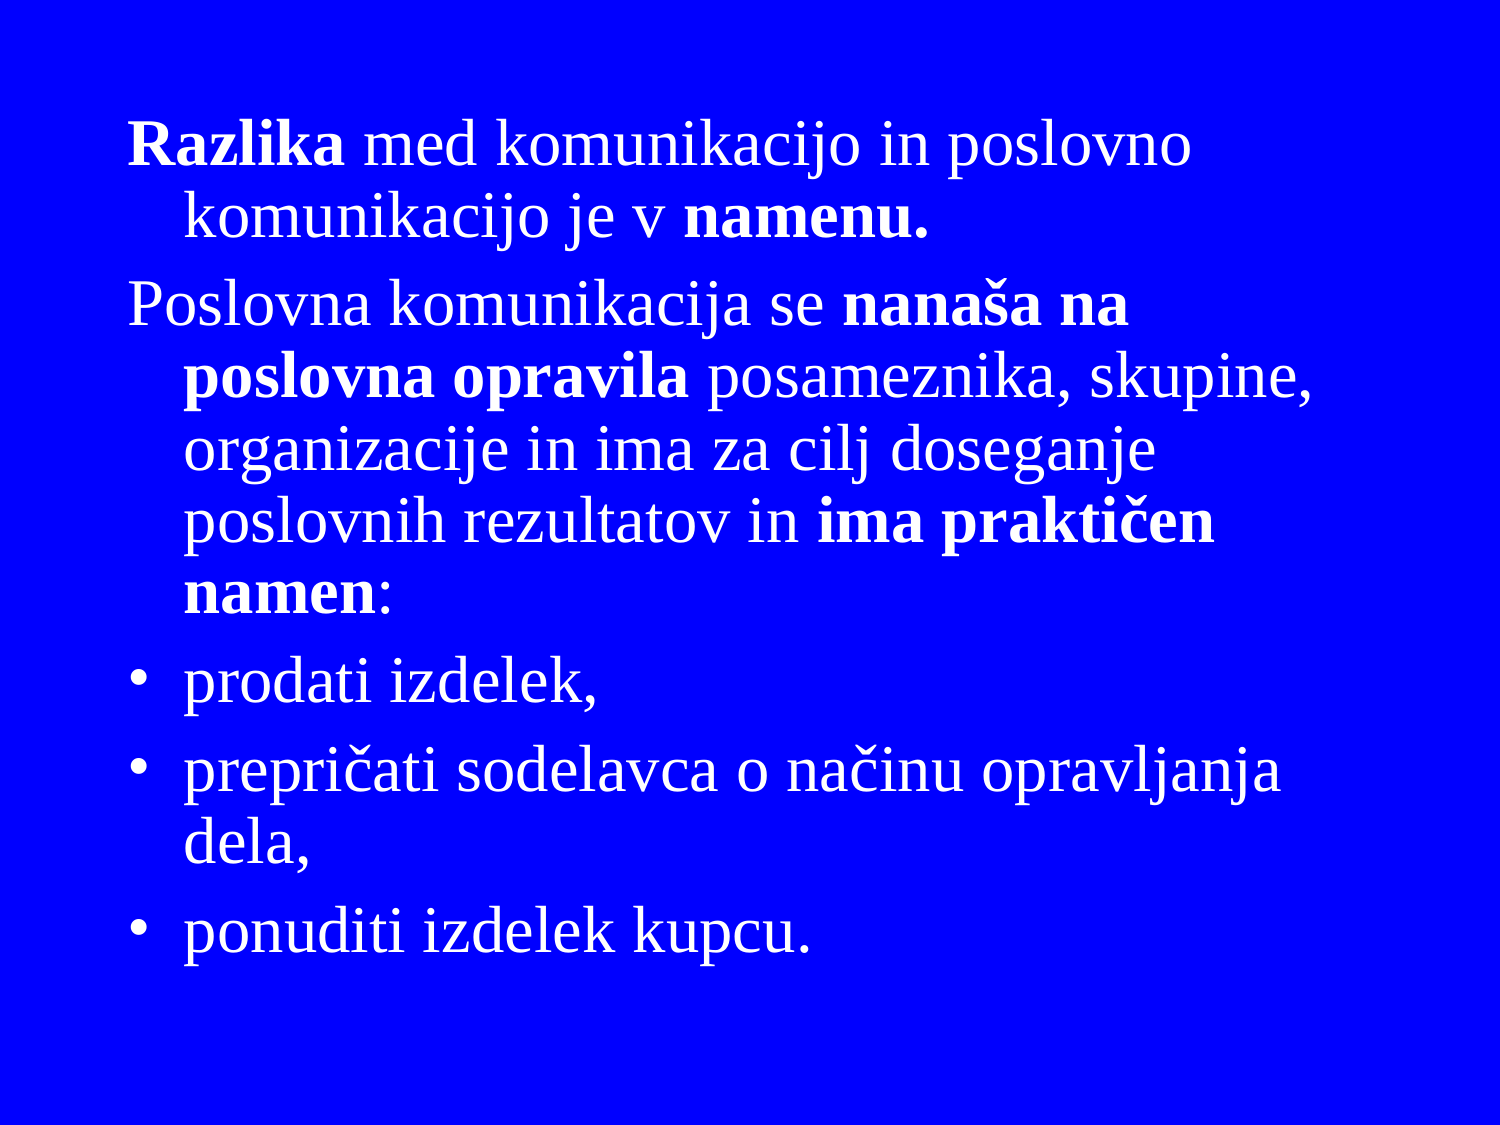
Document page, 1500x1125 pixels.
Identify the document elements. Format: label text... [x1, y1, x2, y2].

list Razlika med komunikacijo in poslovno komunikacijo je v namenu. Poslovna komunikacija se nanaša na poslovna opravila posameznika, skupine, organizacije in ima za cilj doseganje poslovnih rezultatov in ima praktičen namen: prodati izdelek, prepričati sodelavca o načinu opravljanja dela, ponuditi izdelek kupcu. [112, 99, 1388, 1001]
